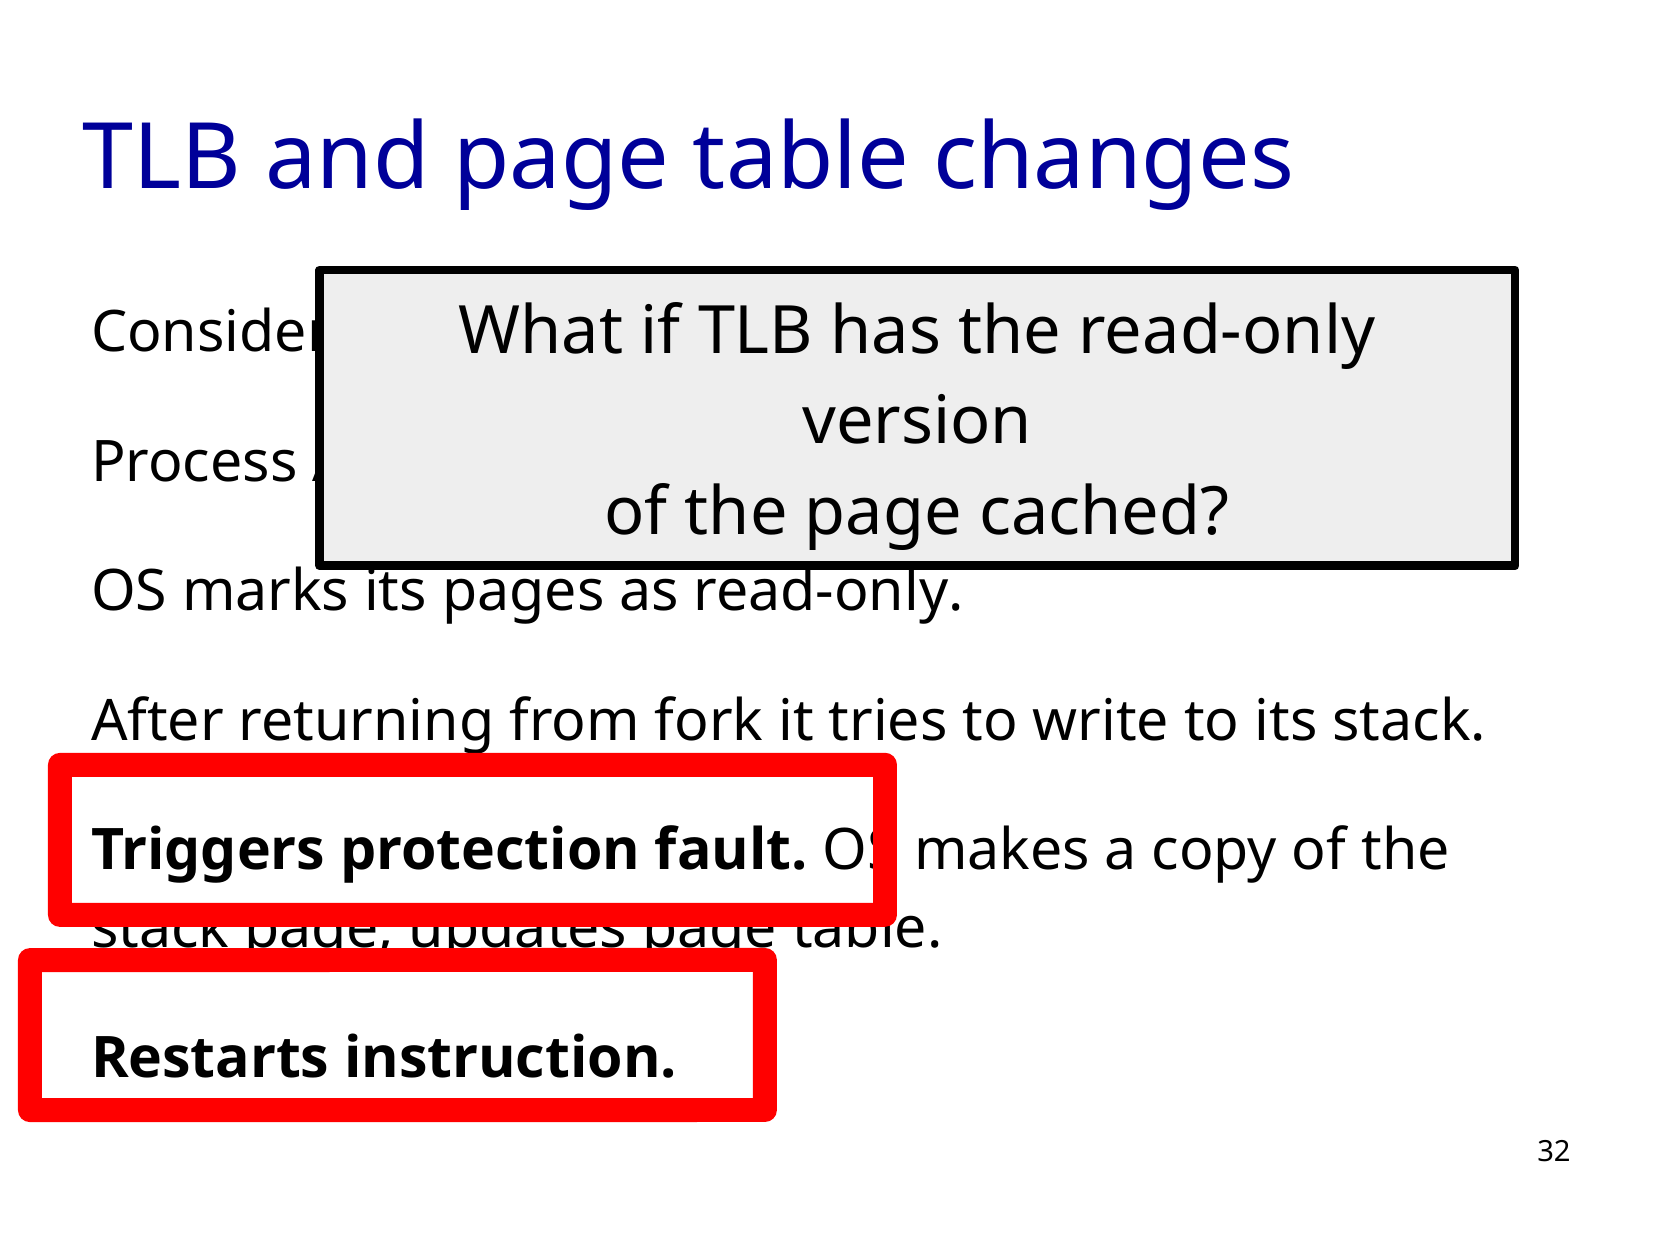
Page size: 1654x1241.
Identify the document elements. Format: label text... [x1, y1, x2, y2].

list Consider copy-on-write. Process A calls fork(). OS marks its pages as read-only. After returning from fork it tries to write to its stack. Triggers protection fault. OS makes a copy of the stack page, updates page table. Restarts instruction. [72, 777, 873, 902]
text_box What if TLB has the read-only version of the page cached? [319, 270, 1516, 442]
list Consider copy-on-write. Process A calls fork(). OS marks its pages as read-only. After returning from fork it tries to write to its stack. Triggers protection fault. OS makes a copy of the stack page, updates page table. Restarts instruction. [60, 290, 1571, 1096]
title TLB and page table changes [82, 49, 1571, 257]
list Consider copy-on-write. Process A calls fork(). OS marks its pages as read-only. After returning from fork it tries to write to its stack. Triggers protection fault. OS makes a copy of the stack page, updates page table. Restarts instruction. [60, 972, 752, 1096]
